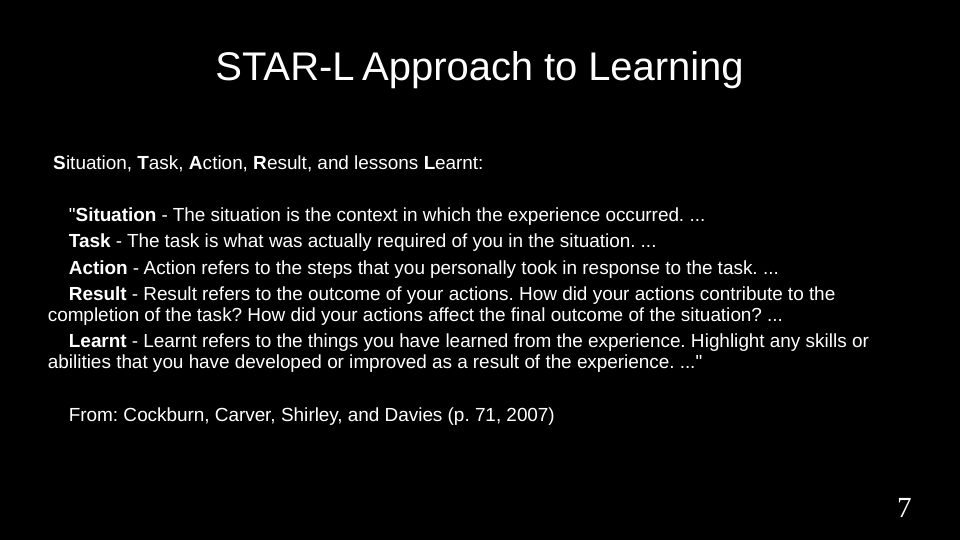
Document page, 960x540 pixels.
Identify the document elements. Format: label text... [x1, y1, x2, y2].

list Situation, Task, Action, Result, and lessons Learnt: "Situation - The situation is the context in which the experience occurred. ... Task - The task is what was actually required of you in the situation. ... Action - Action refers to the steps that you personally took in response to the task. ... Result - Result refers to the outcome of your actions. How did your actions contribute to the completion of the task? How did your actions affect the final outcome of the situation? ... Learnt - Learnt refers to the things you have learned from the experience. Highlight any skills or abilities that you have developed or improved as a result of the experience. ..." From: Cockburn, Carver, Shirley, and Davies (p. 71, 2007) [47, 126, 871, 440]
title STAR-L Approach to Learning [47, 21, 912, 112]
